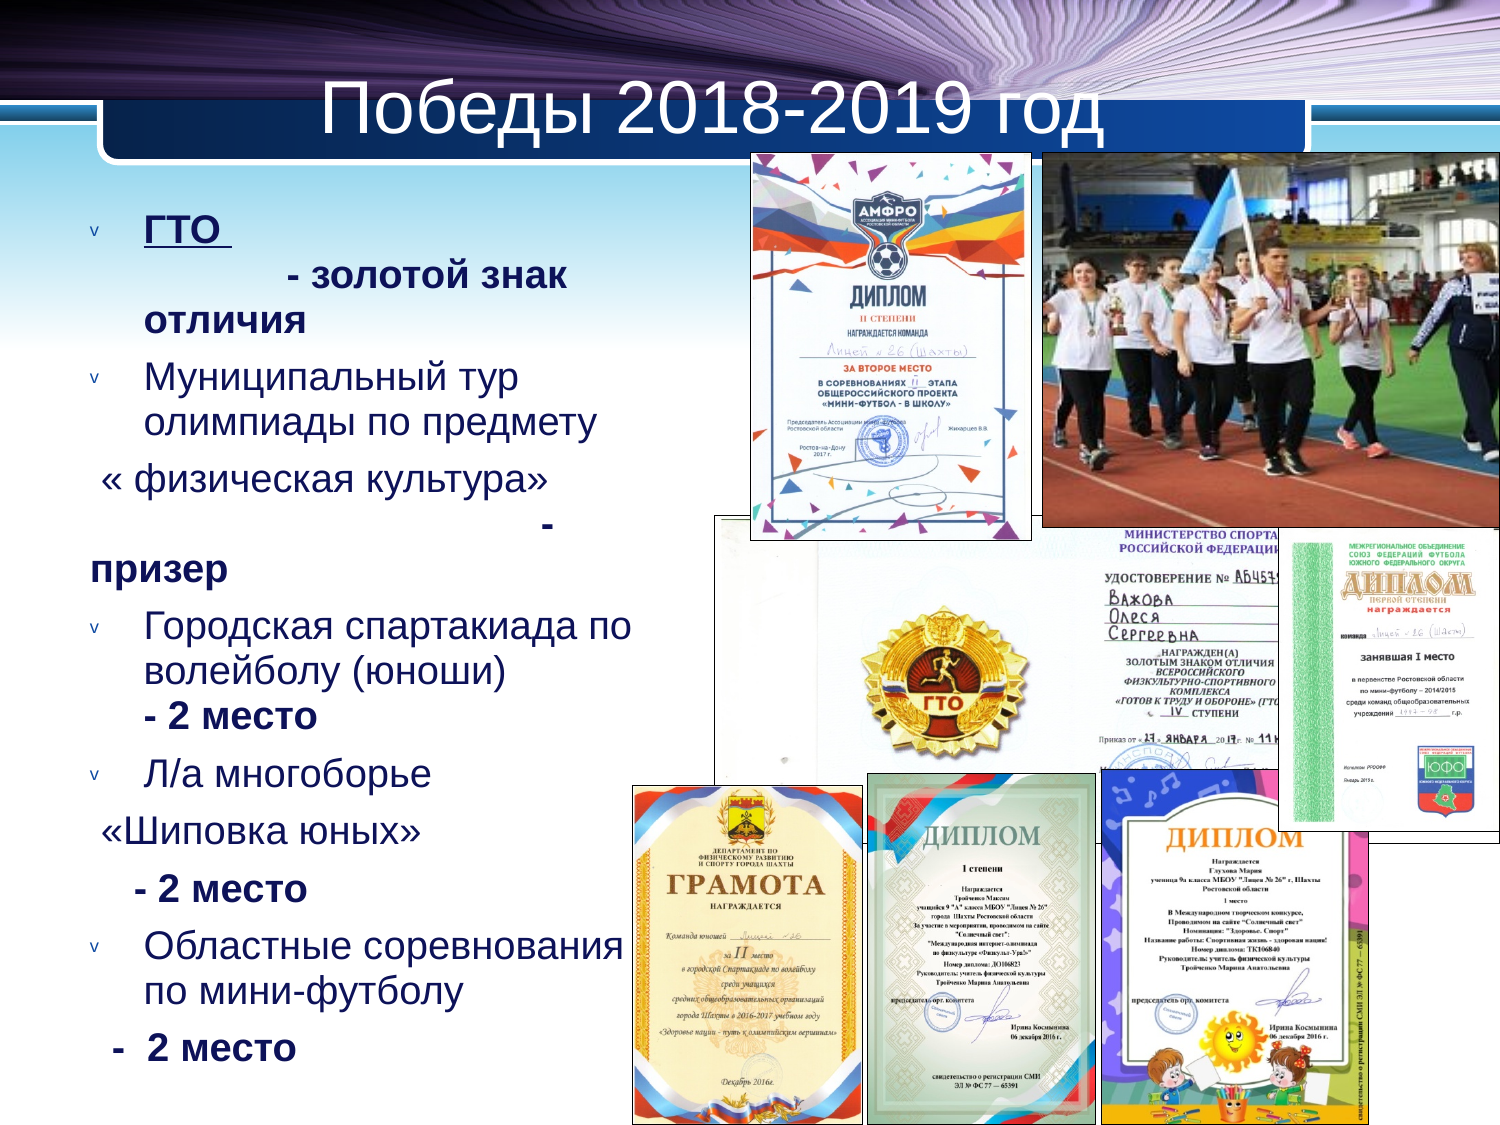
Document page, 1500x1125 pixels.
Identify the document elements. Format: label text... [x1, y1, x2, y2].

picture [0, 0, 1500, 100]
title Победы 2018-2019 год [137, 61, 1288, 154]
picture [632, 152, 1500, 1125]
list ГТО - золотой знак отличия Муниципальный тур олимпиады по предмету « физическая культура» - призер Городская спартакиада по волейболу (юноши) - 2 место Л/а многоборье «Шиповка юных» - 2 место Областные соревнования по мини-футболу - 2 место [75, 200, 657, 1090]
